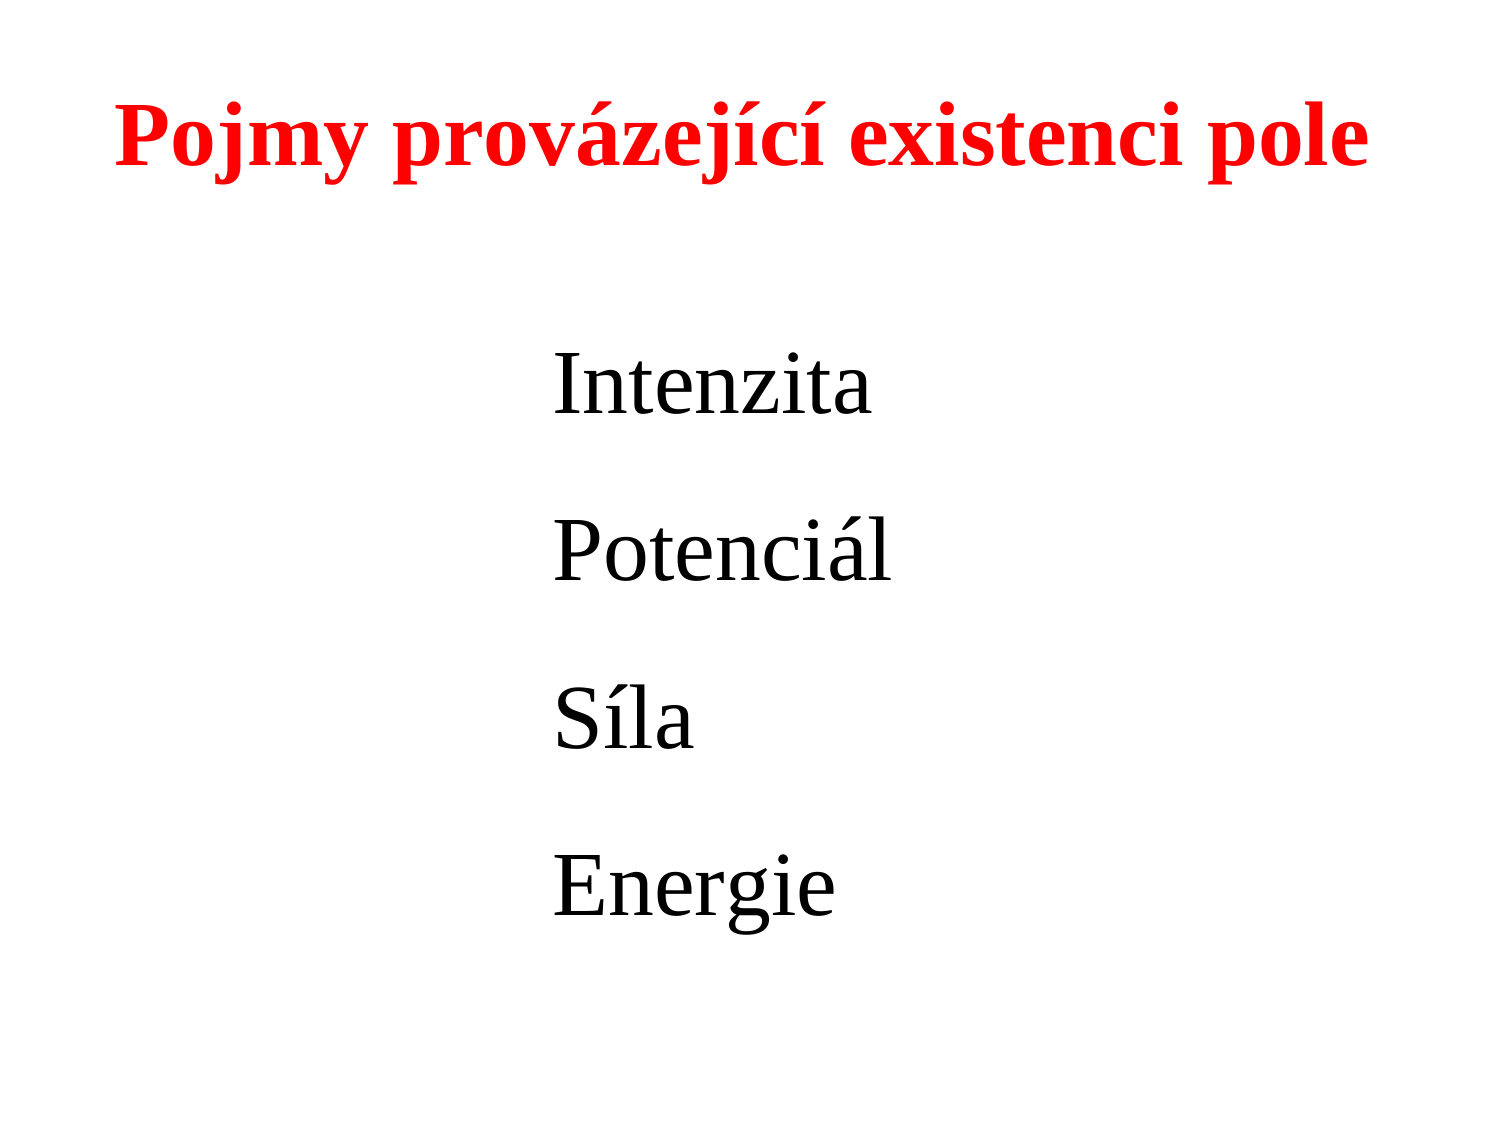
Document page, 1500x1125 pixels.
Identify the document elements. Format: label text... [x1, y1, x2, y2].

text_box Intenzita Potenciál Síla Energie [537, 314, 1235, 942]
text_box Pojmy provázející existenci pole [100, 66, 1388, 192]
